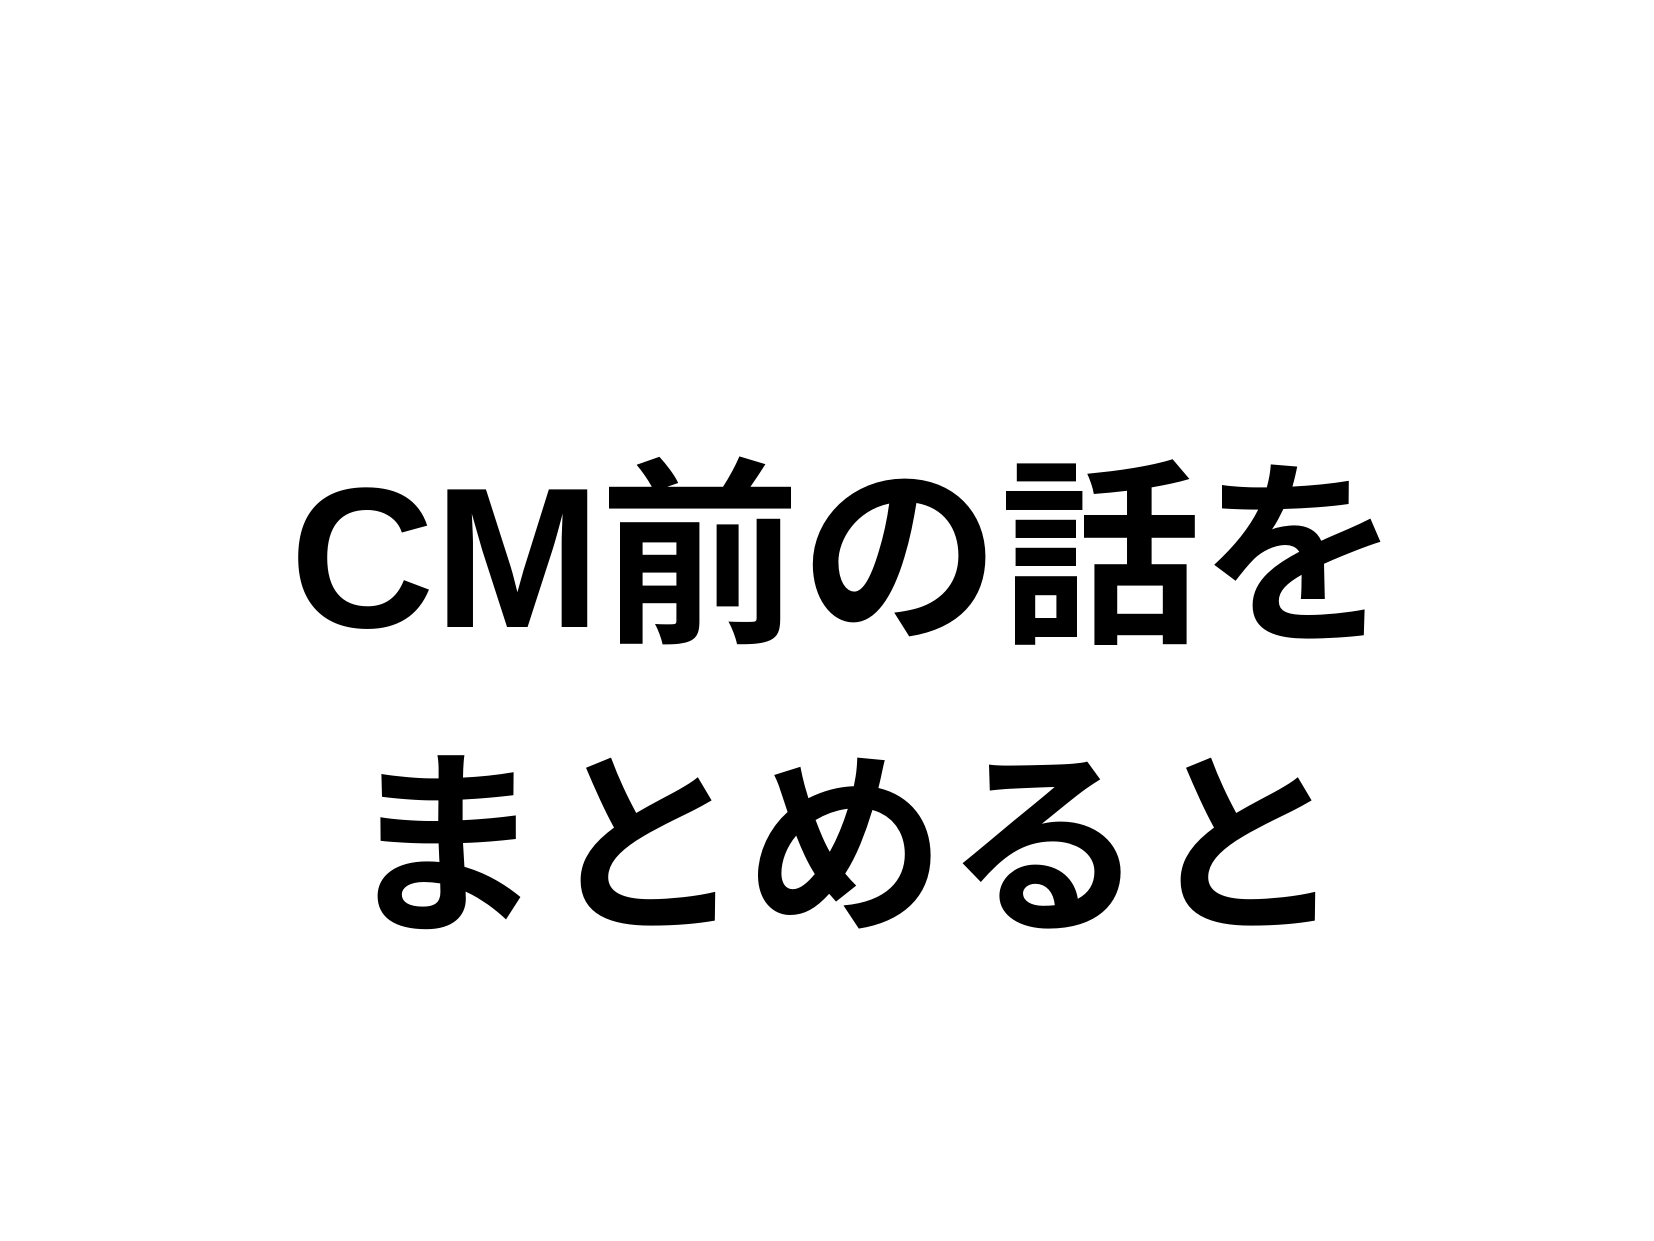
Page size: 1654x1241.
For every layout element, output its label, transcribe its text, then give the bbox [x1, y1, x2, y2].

text_box CM前の話を まとめると [275, 388, 1401, 842]
